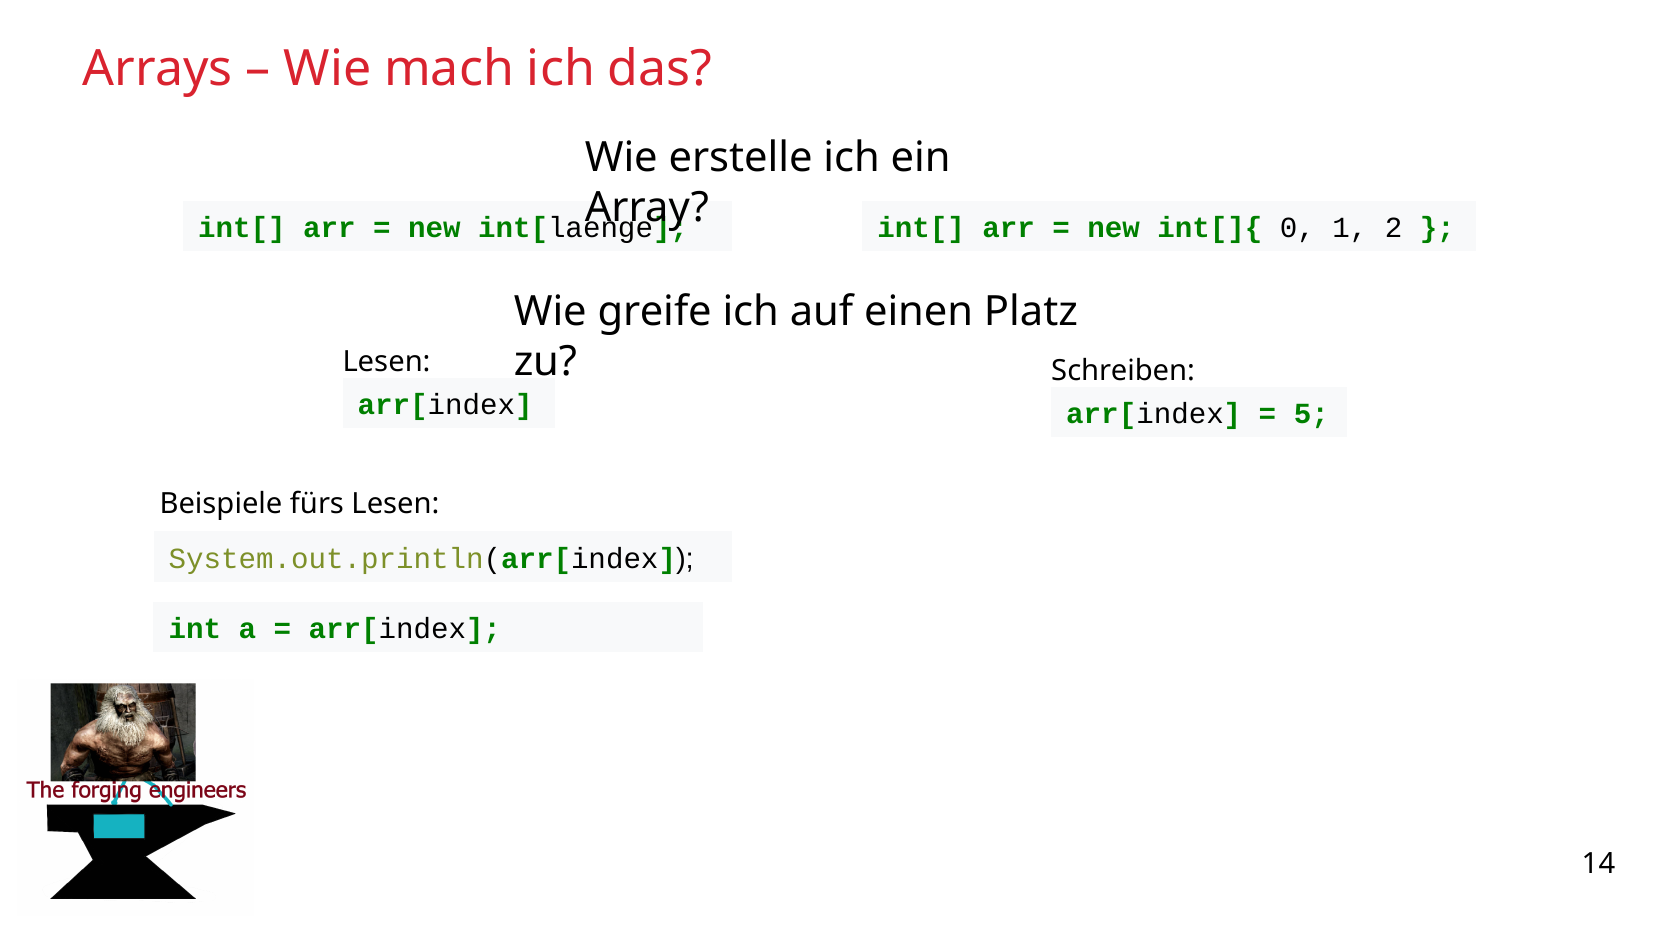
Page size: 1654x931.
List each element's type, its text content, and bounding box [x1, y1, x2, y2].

text_box Lesen: [342, 342, 443, 378]
picture [17, 679, 254, 916]
text_box int a = arr[index]; [153, 602, 703, 652]
text_box int[] arr = new int[]{ 0, 1, 2 }; [862, 201, 1476, 251]
text_box arr[index] = 5; [1051, 387, 1347, 437]
text_box Wie greife ich auf einen Platz zu? [513, 283, 1140, 331]
text_box Beispiele fürs Lesen: [159, 484, 449, 520]
title Arrays – Wie mach ich das? [82, 37, 1571, 95]
text_box System.out.println(arr[index]); [154, 531, 732, 582]
text_box Wie erstelle ich ein Array? [584, 129, 1069, 178]
text_box arr[index] [343, 378, 555, 428]
text_box Schreiben: [1051, 351, 1199, 387]
text_box int[] arr = new int[laenge]; [183, 201, 732, 251]
